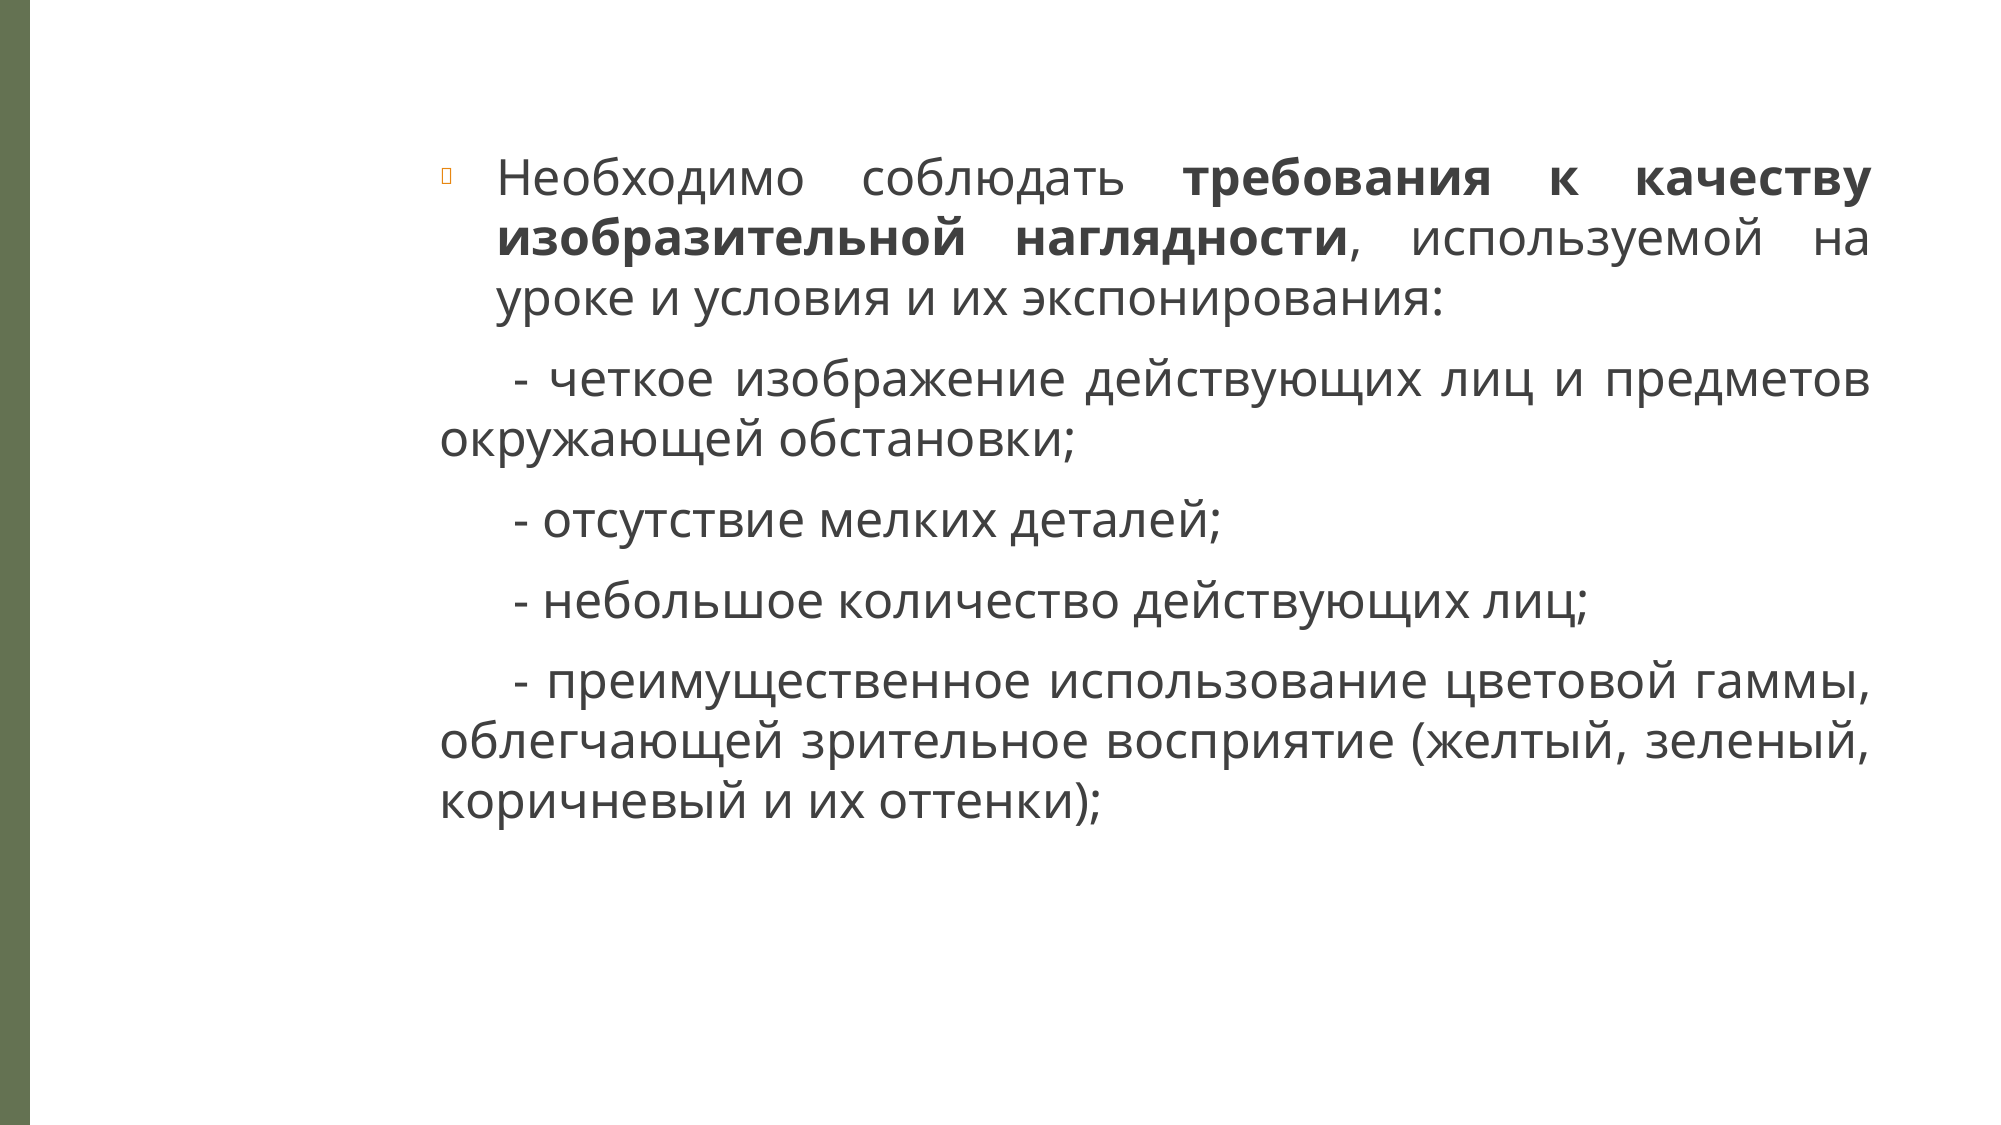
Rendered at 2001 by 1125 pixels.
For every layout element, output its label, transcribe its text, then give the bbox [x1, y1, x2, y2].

list Необходимо соблюдать требования к качеству изобразительной наглядности, используемой на уроке и условия и их экспонирования: - четкое изображение действующих лиц и предметов окружающей обстановки; - отсутствие мелких деталей; - небольшое количество действующих лиц; - преимущественное использование цветовой гаммы, облегчающей зрительное восприятие (желтый, зеленый, коричневый и их оттенки); [424, 130, 1888, 896]
